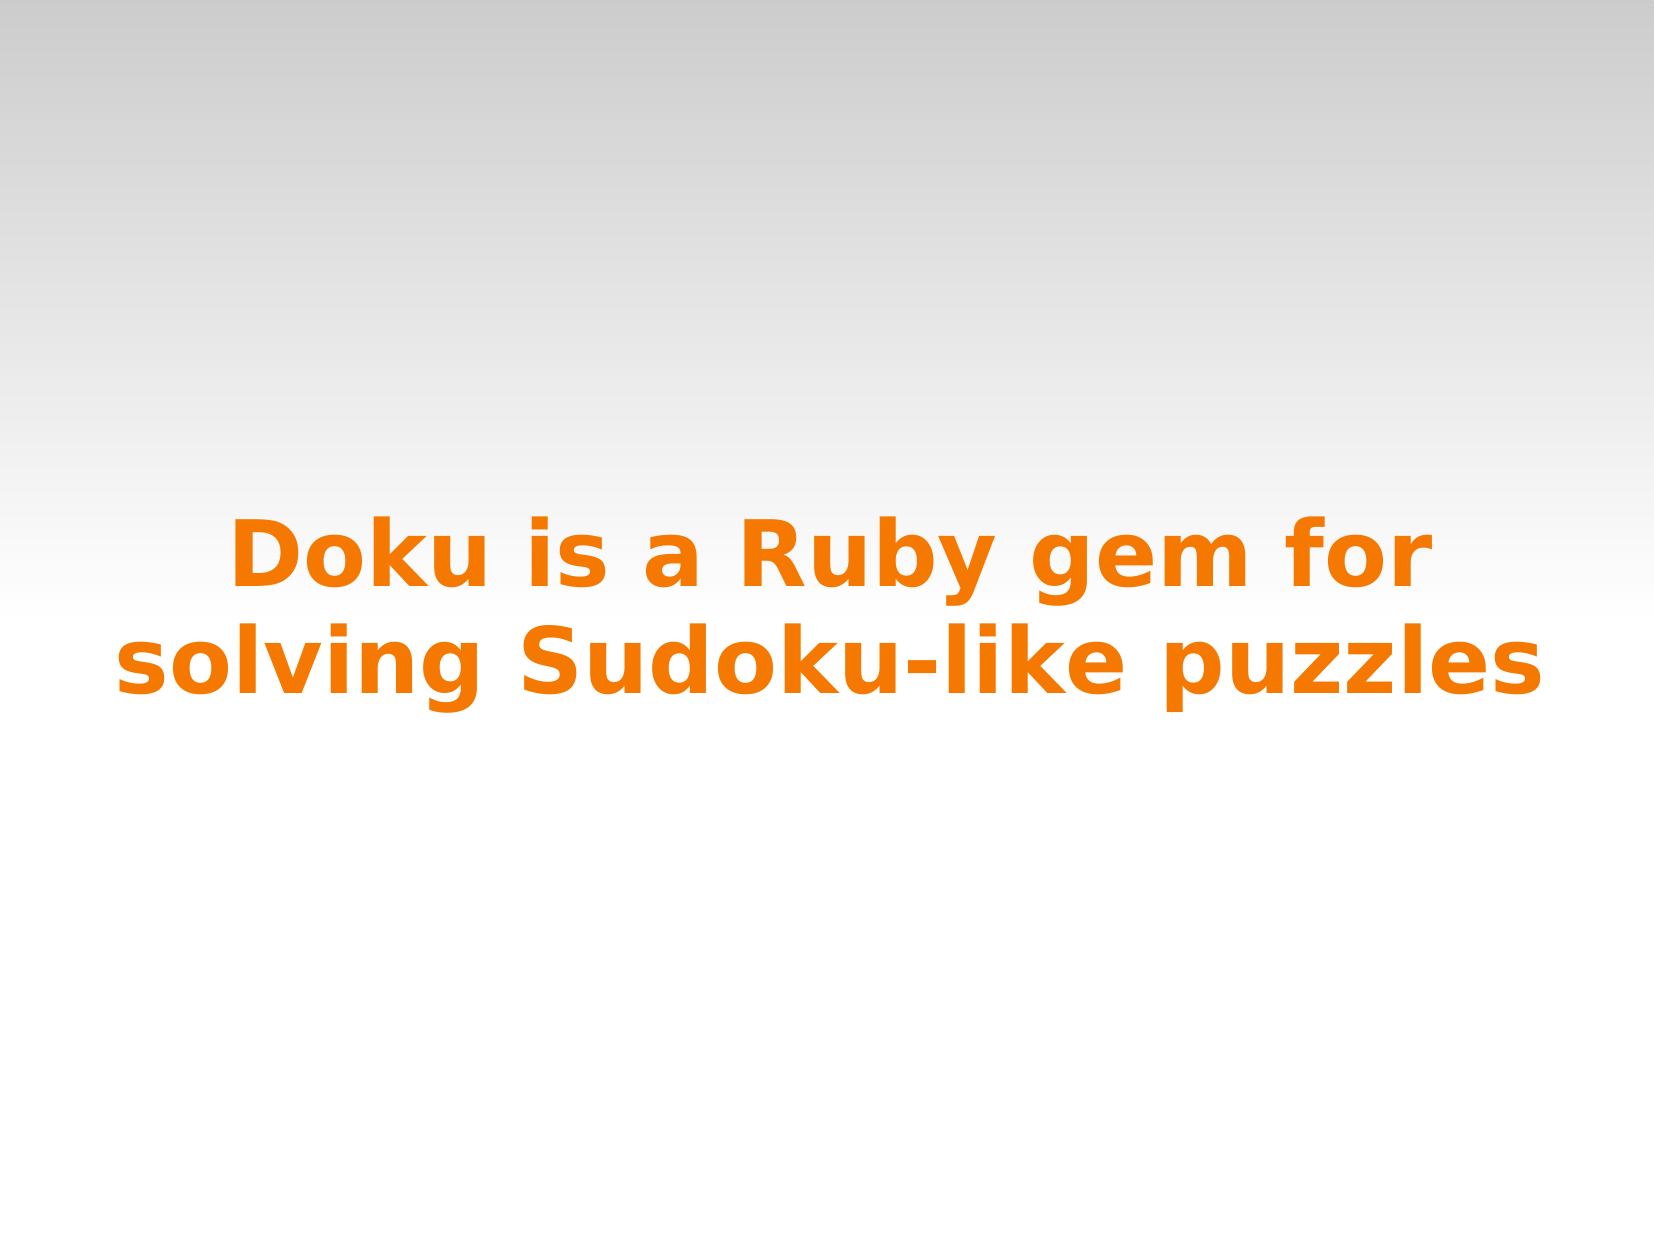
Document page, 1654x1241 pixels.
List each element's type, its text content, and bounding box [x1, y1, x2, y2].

title Doku is a Ruby gem for solving Sudoku-like puzzles [86, 501, 1576, 716]
